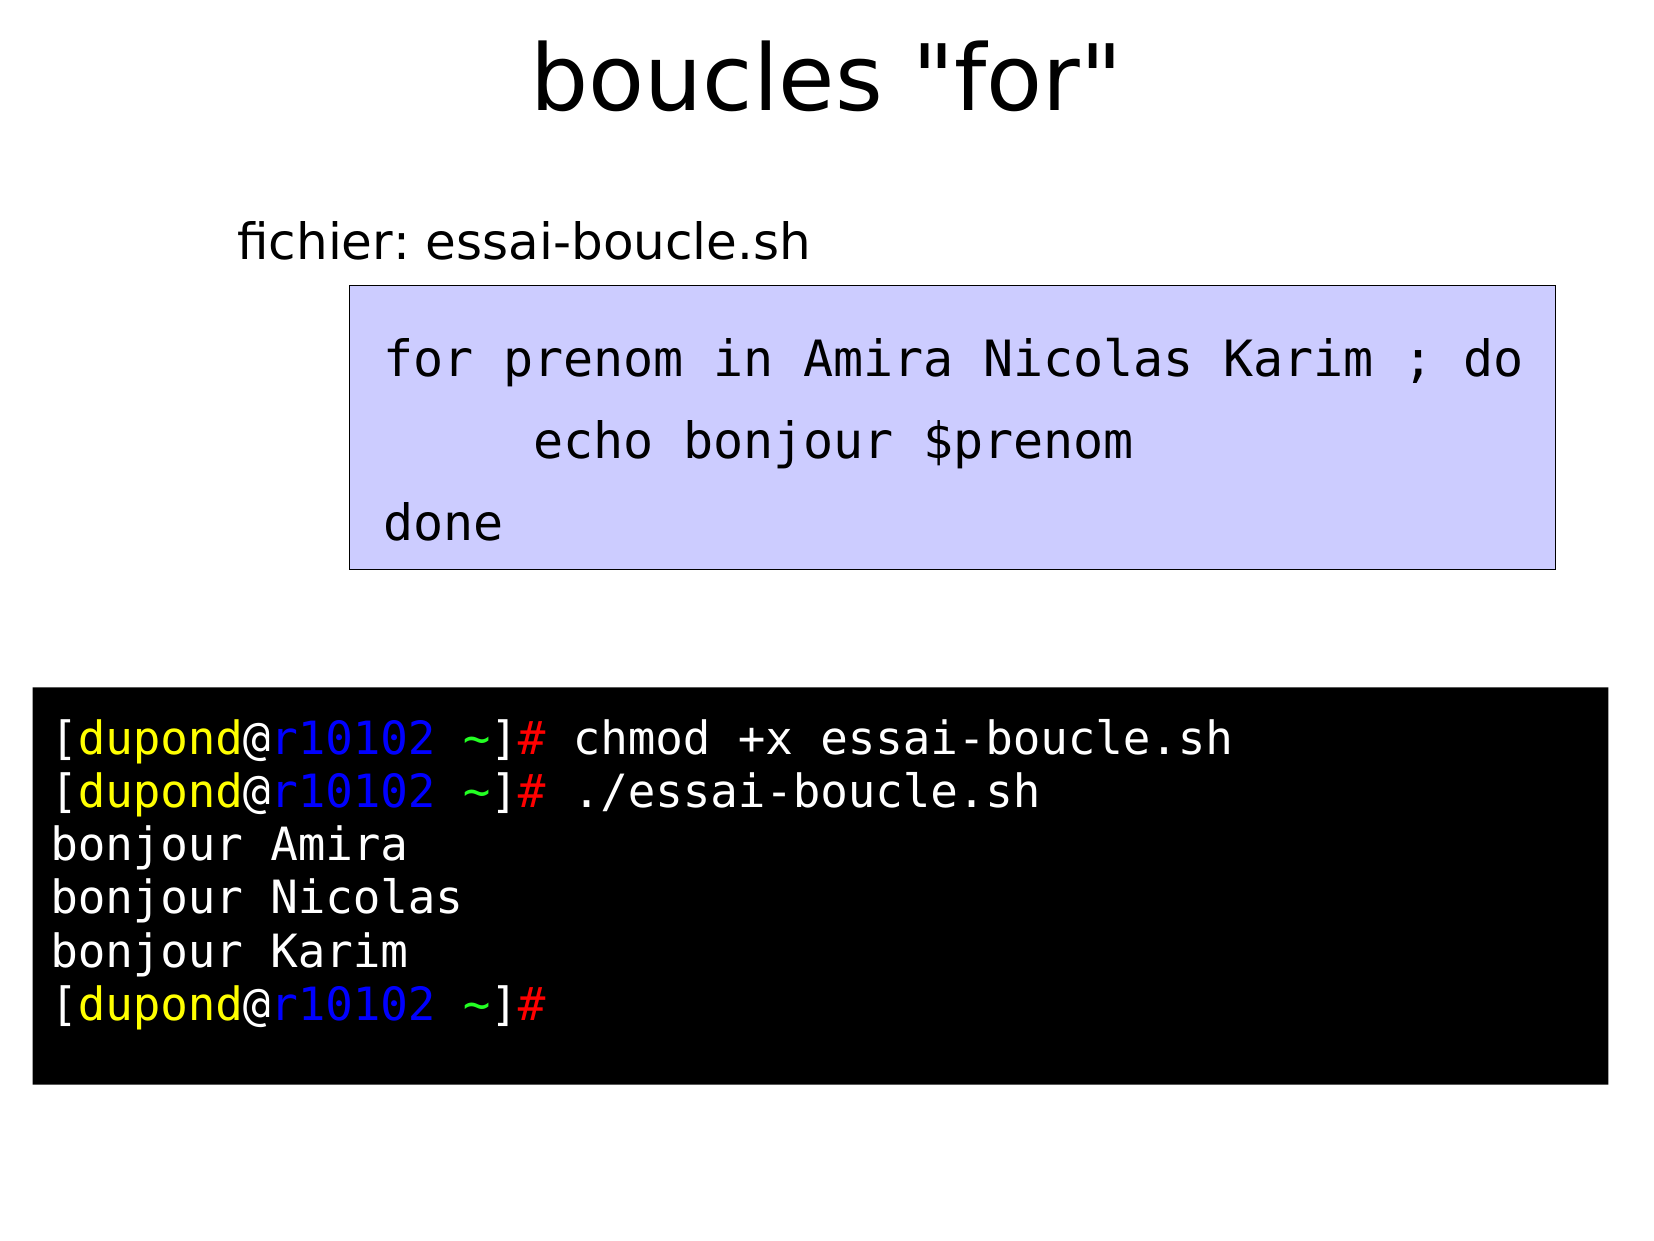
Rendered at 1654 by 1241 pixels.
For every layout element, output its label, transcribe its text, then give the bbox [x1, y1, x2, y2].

text_box fichier: essai-boucle.sh [237, 213, 812, 330]
text_box [349, 285, 1556, 570]
text_box [dupond@r10102 ~]# chmod +x essai-boucle.sh [dupond@r10102 ~]# ./essai-boucle.sh bonjour Amira bonjour Nicolas bonjour Karim [dupond@r10102 ~]# [32, 687, 1609, 1085]
text_box for prenom in Amira Nicolas Karim ; do echo bonjour $prenom done [383, 329, 1524, 552]
title boucles "for" [136, 17, 1518, 140]
